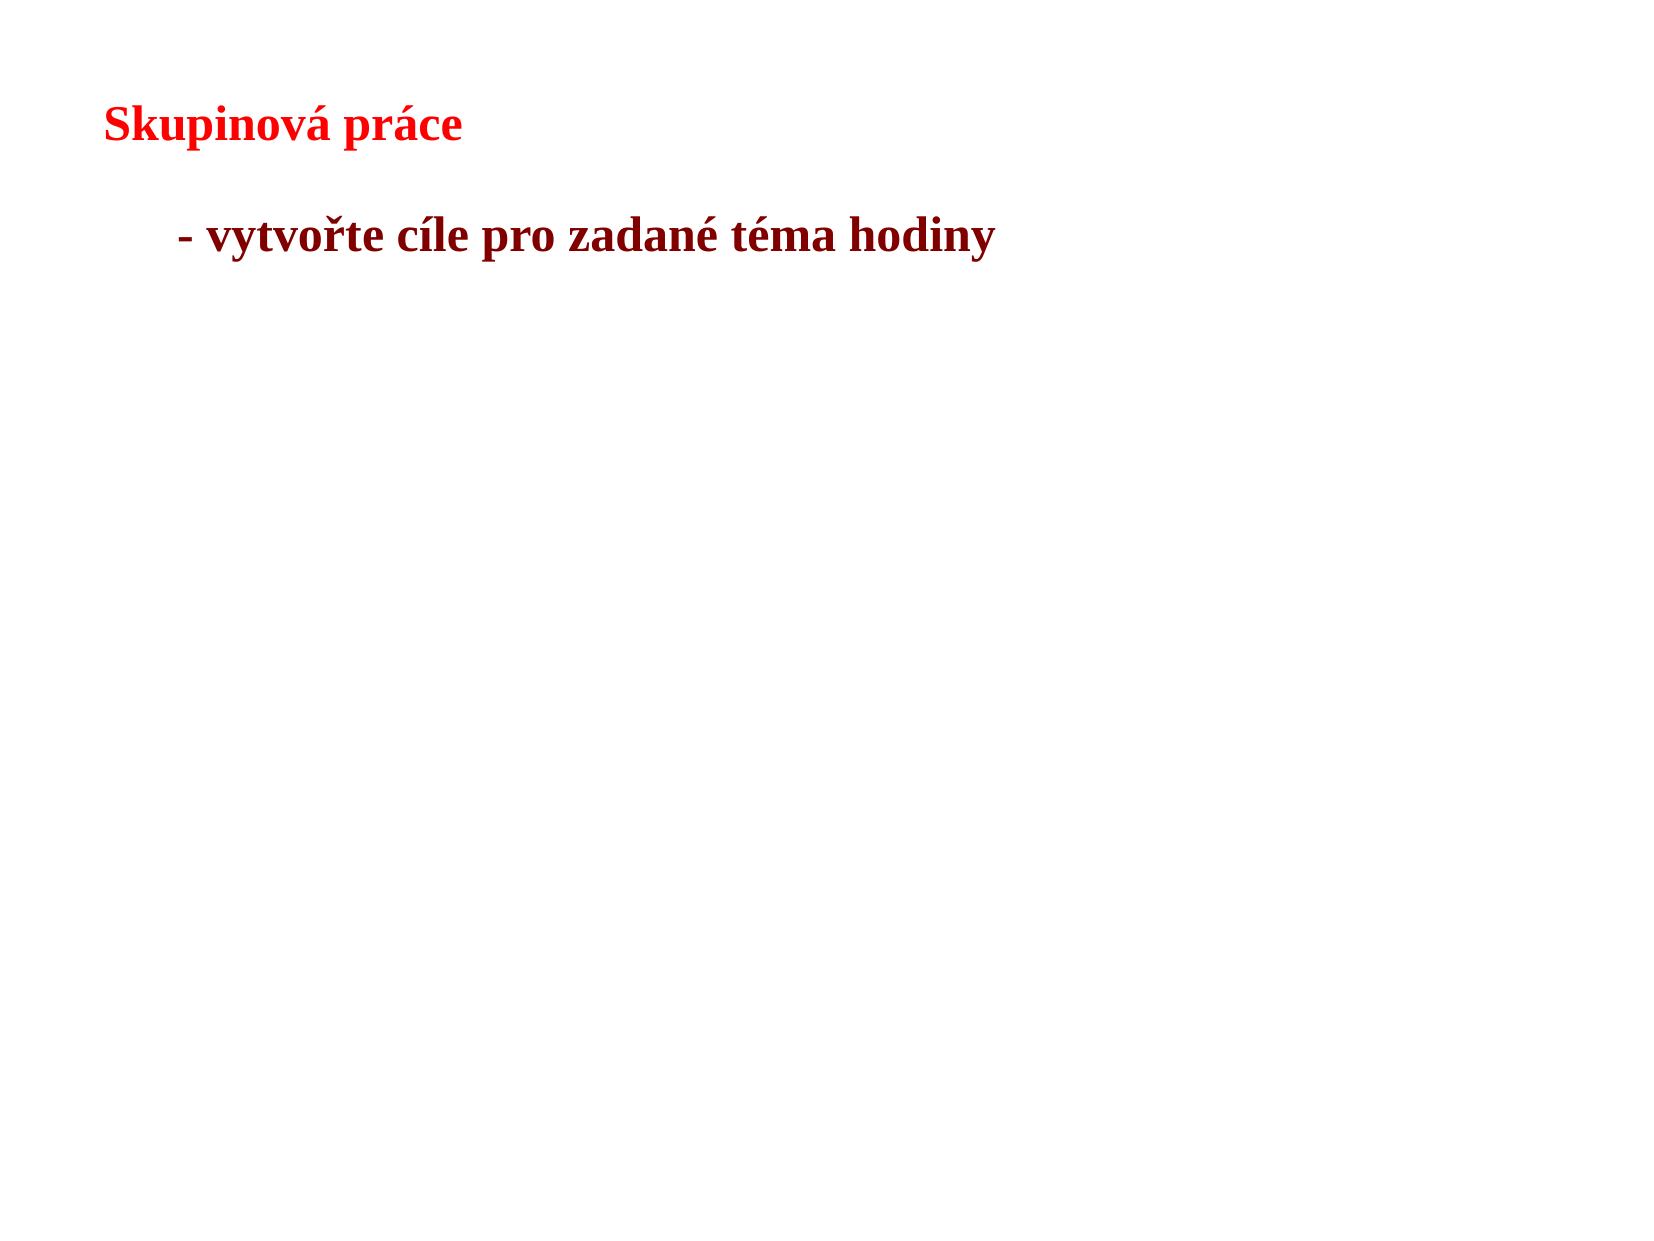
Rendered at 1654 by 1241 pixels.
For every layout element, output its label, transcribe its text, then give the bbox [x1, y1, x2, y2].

text_box Skupinová práce - vytvořte cíle pro zadané téma hodiny [88, 88, 1595, 330]
